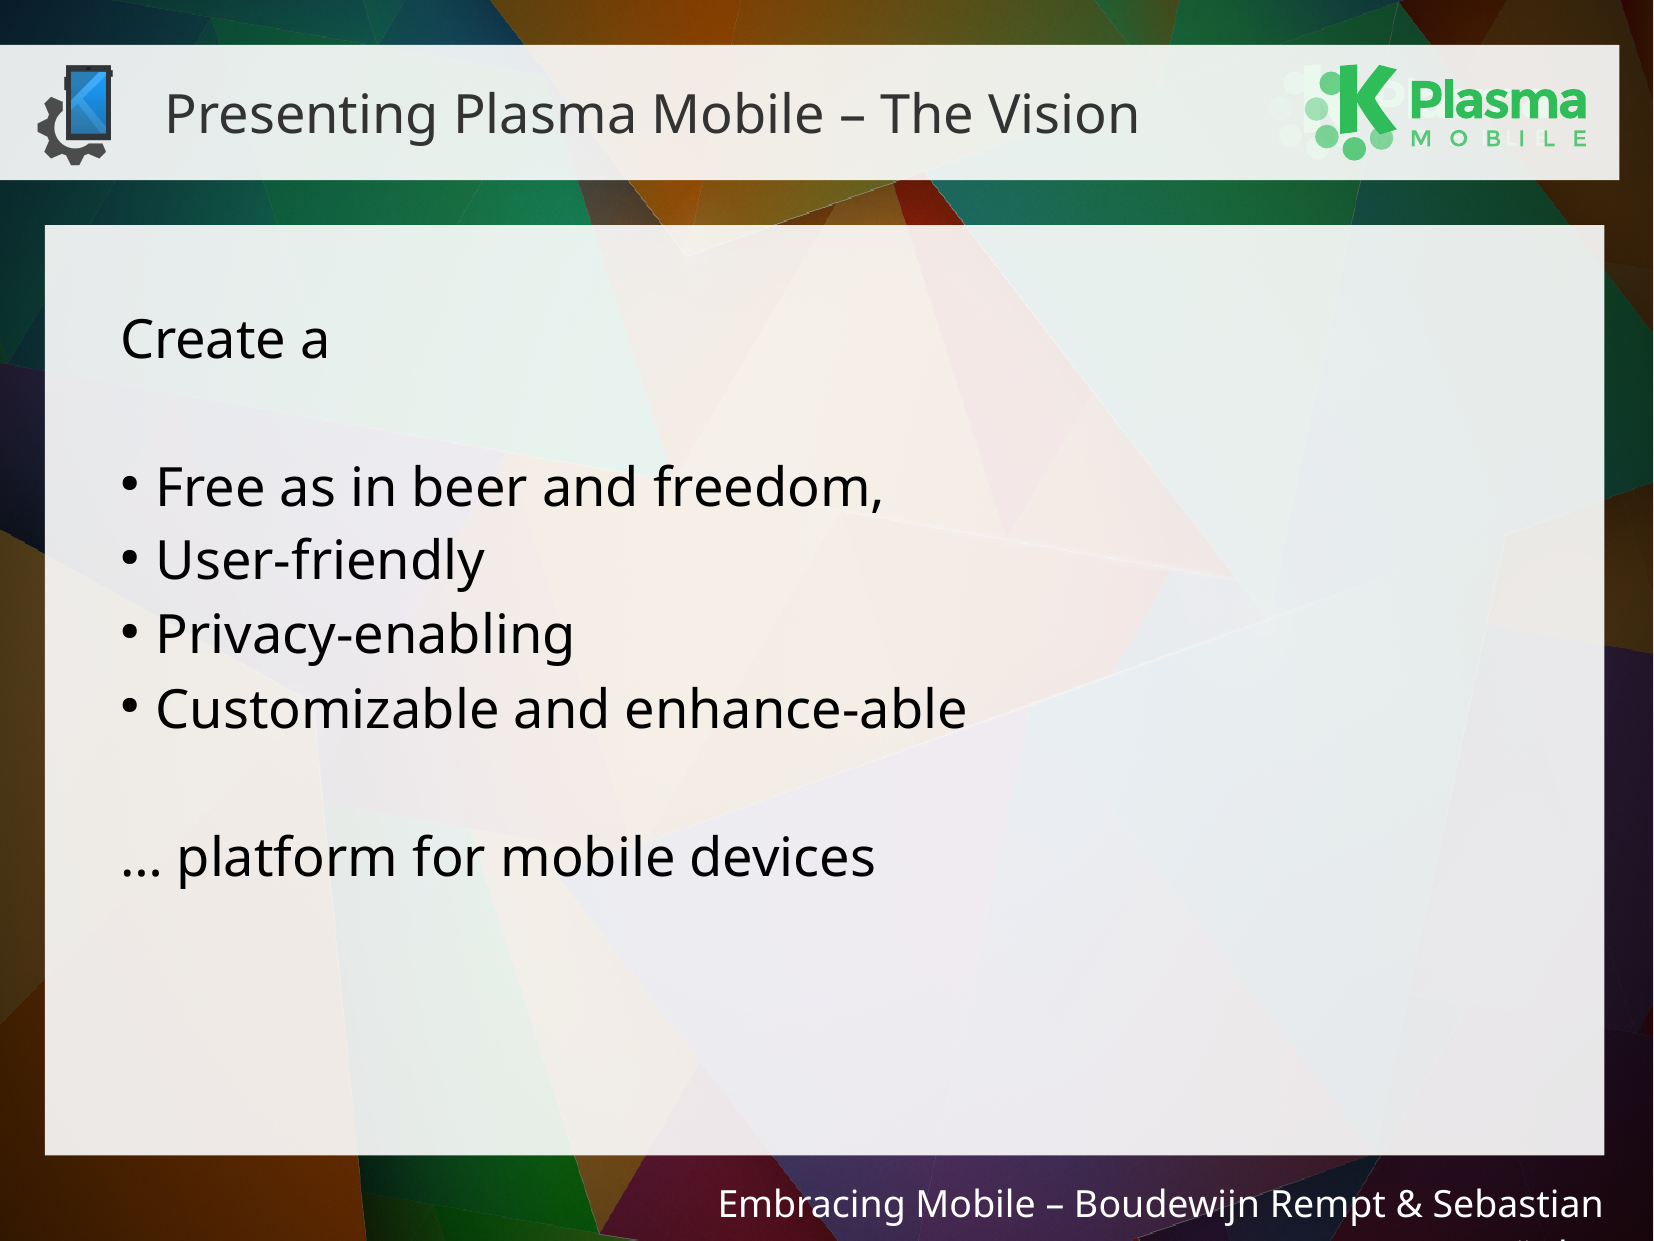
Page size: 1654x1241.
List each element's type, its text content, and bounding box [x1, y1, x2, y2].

picture [0, 0, 1654, 1241]
text_box Presenting Plasma Mobile – The Vision [149, 59, 1605, 166]
text_box [0, 44, 1620, 181]
picture [1305, 63, 1587, 162]
text_box Create a Free as in beer and freedom, User-friendly Privacy-enabling Customizable and enhance-able … platform for mobile devices [44, 225, 1605, 1156]
